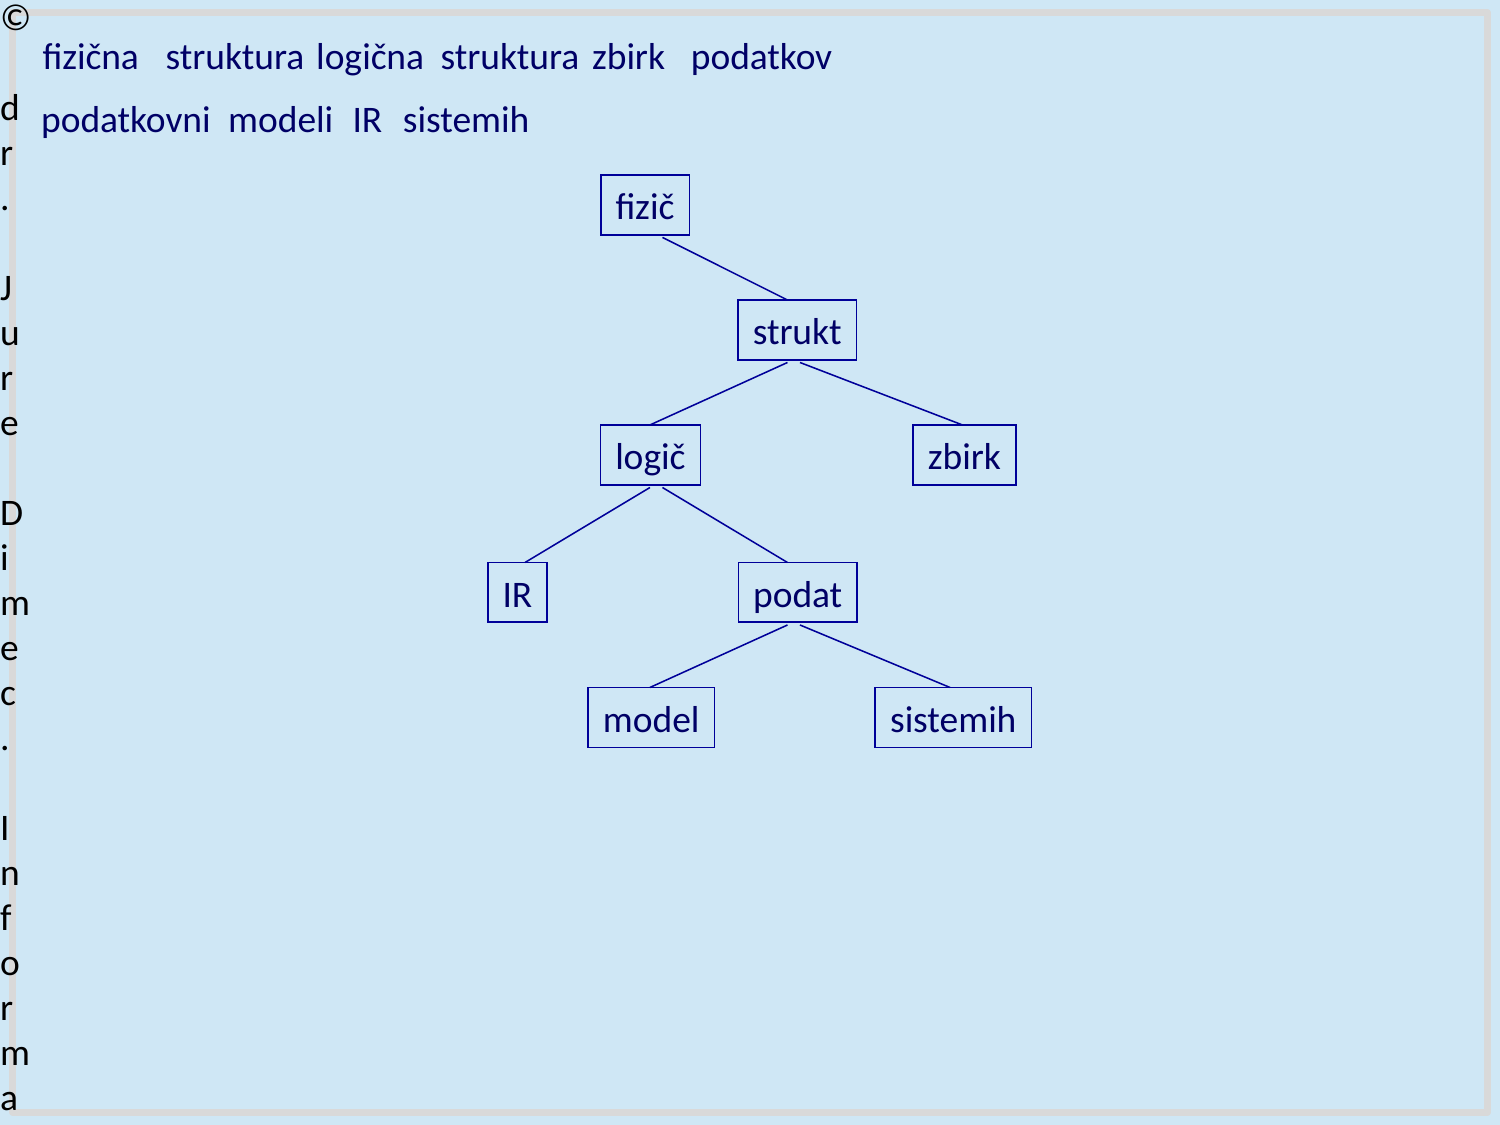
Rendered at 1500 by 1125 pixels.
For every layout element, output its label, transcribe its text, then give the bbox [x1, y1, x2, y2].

text_box fizič [600, 174, 690, 235]
text_box zbirk [913, 424, 1016, 485]
text_box IR [337, 87, 388, 148]
text_box podatkovni [26, 87, 213, 148]
text_box model [588, 687, 715, 748]
text_box struktura [425, 24, 577, 85]
text_box strukt [738, 299, 857, 360]
text_box struktura [150, 24, 301, 85]
text_box sistemih [388, 87, 545, 148]
text_box zbirk [577, 24, 676, 85]
text_box logič [600, 424, 701, 485]
text_box sistemih [875, 687, 1032, 748]
text_box logična [301, 24, 425, 85]
text_box fizična [27, 24, 150, 85]
text_box podat [738, 562, 858, 623]
text_box modeli [213, 87, 337, 148]
text_box IR [487, 562, 548, 623]
text_box podatkov [676, 24, 848, 85]
